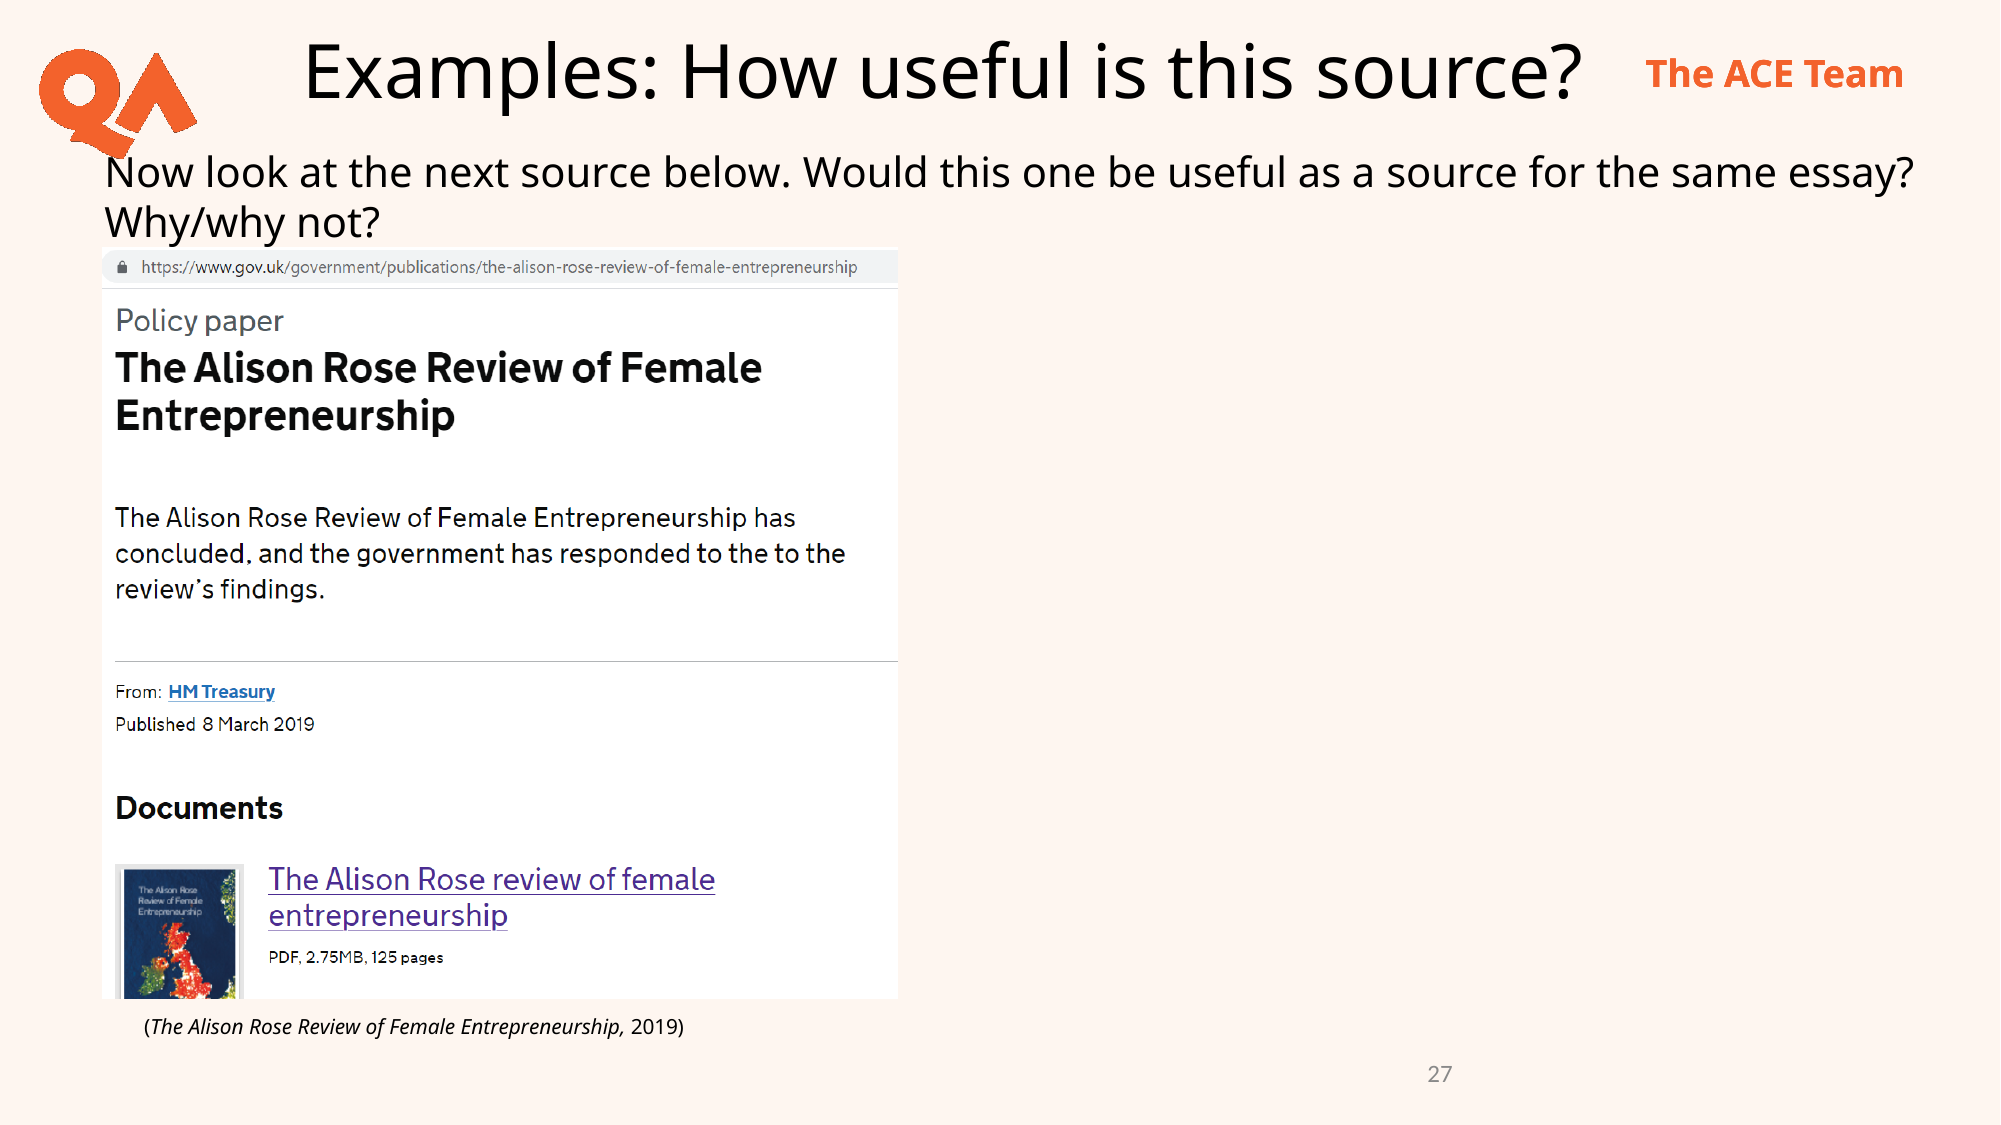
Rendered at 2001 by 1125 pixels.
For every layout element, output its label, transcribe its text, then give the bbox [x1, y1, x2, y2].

text_box [1412, 1042, 1863, 1103]
text_box (The Alison Rose Review of Female Entrepreneurship, 2019) [129, 1006, 1129, 1047]
picture [39, 49, 197, 159]
text_box Examples: How useful is this source? [175, 0, 1712, 122]
text_box Now look at the next source below. Would this one be useful as a source for the same essay? Why/why not? [89, 138, 1939, 255]
picture [102, 247, 898, 1000]
text_box The ACE Team [1712, 43, 1920, 103]
